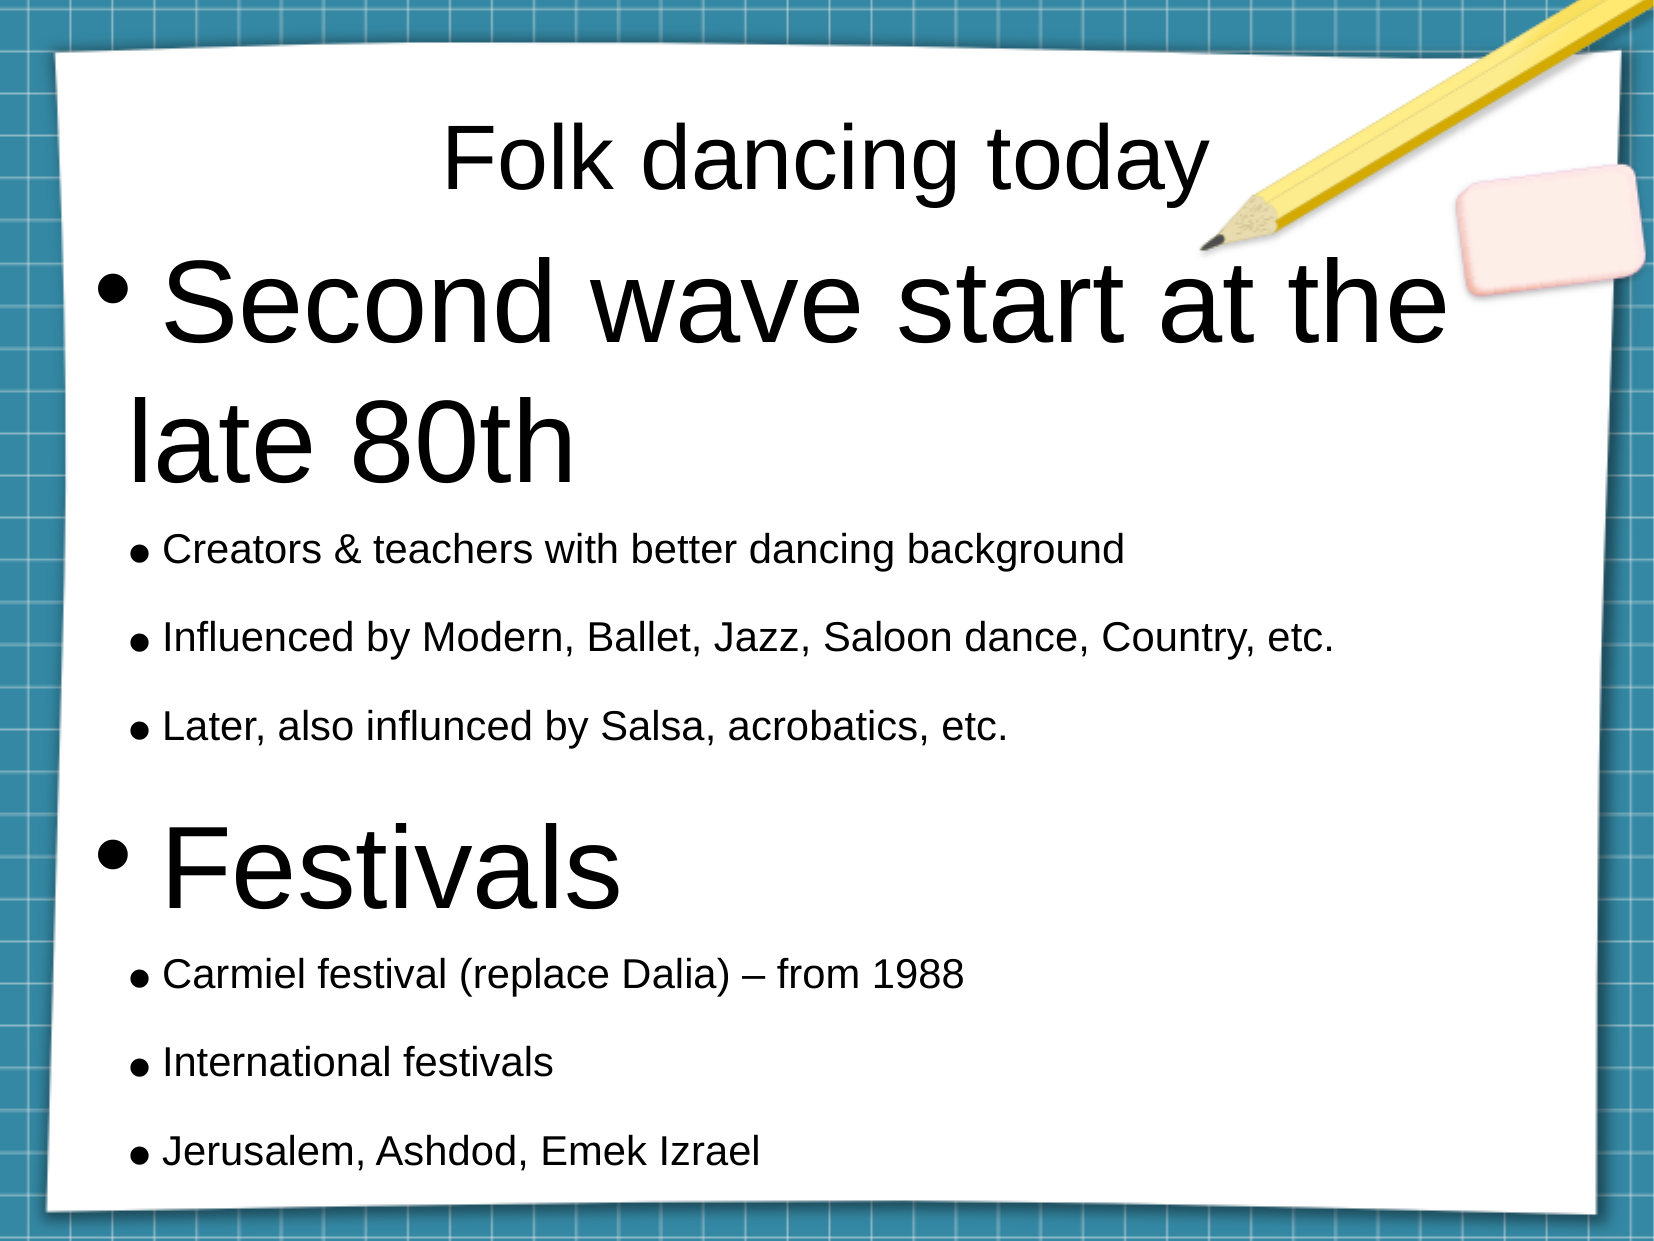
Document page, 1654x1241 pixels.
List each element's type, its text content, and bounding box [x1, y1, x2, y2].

picture [0, 0, 1654, 1241]
text_box Folk dancing today [82, 49, 1571, 225]
text_box Second wave start at the late 80th Creators & teachers with better dancing background Influenced by Modern, Ballet, Jazz, Saloon dance, Country, etc. Later, also influnced by Salsa, acrobatics, etc. Festivals Carmiel festival (replace Dalia) – from 1988 International festivals Jerusalem, Ashdod, Emek Izrael [82, 225, 1571, 1200]
